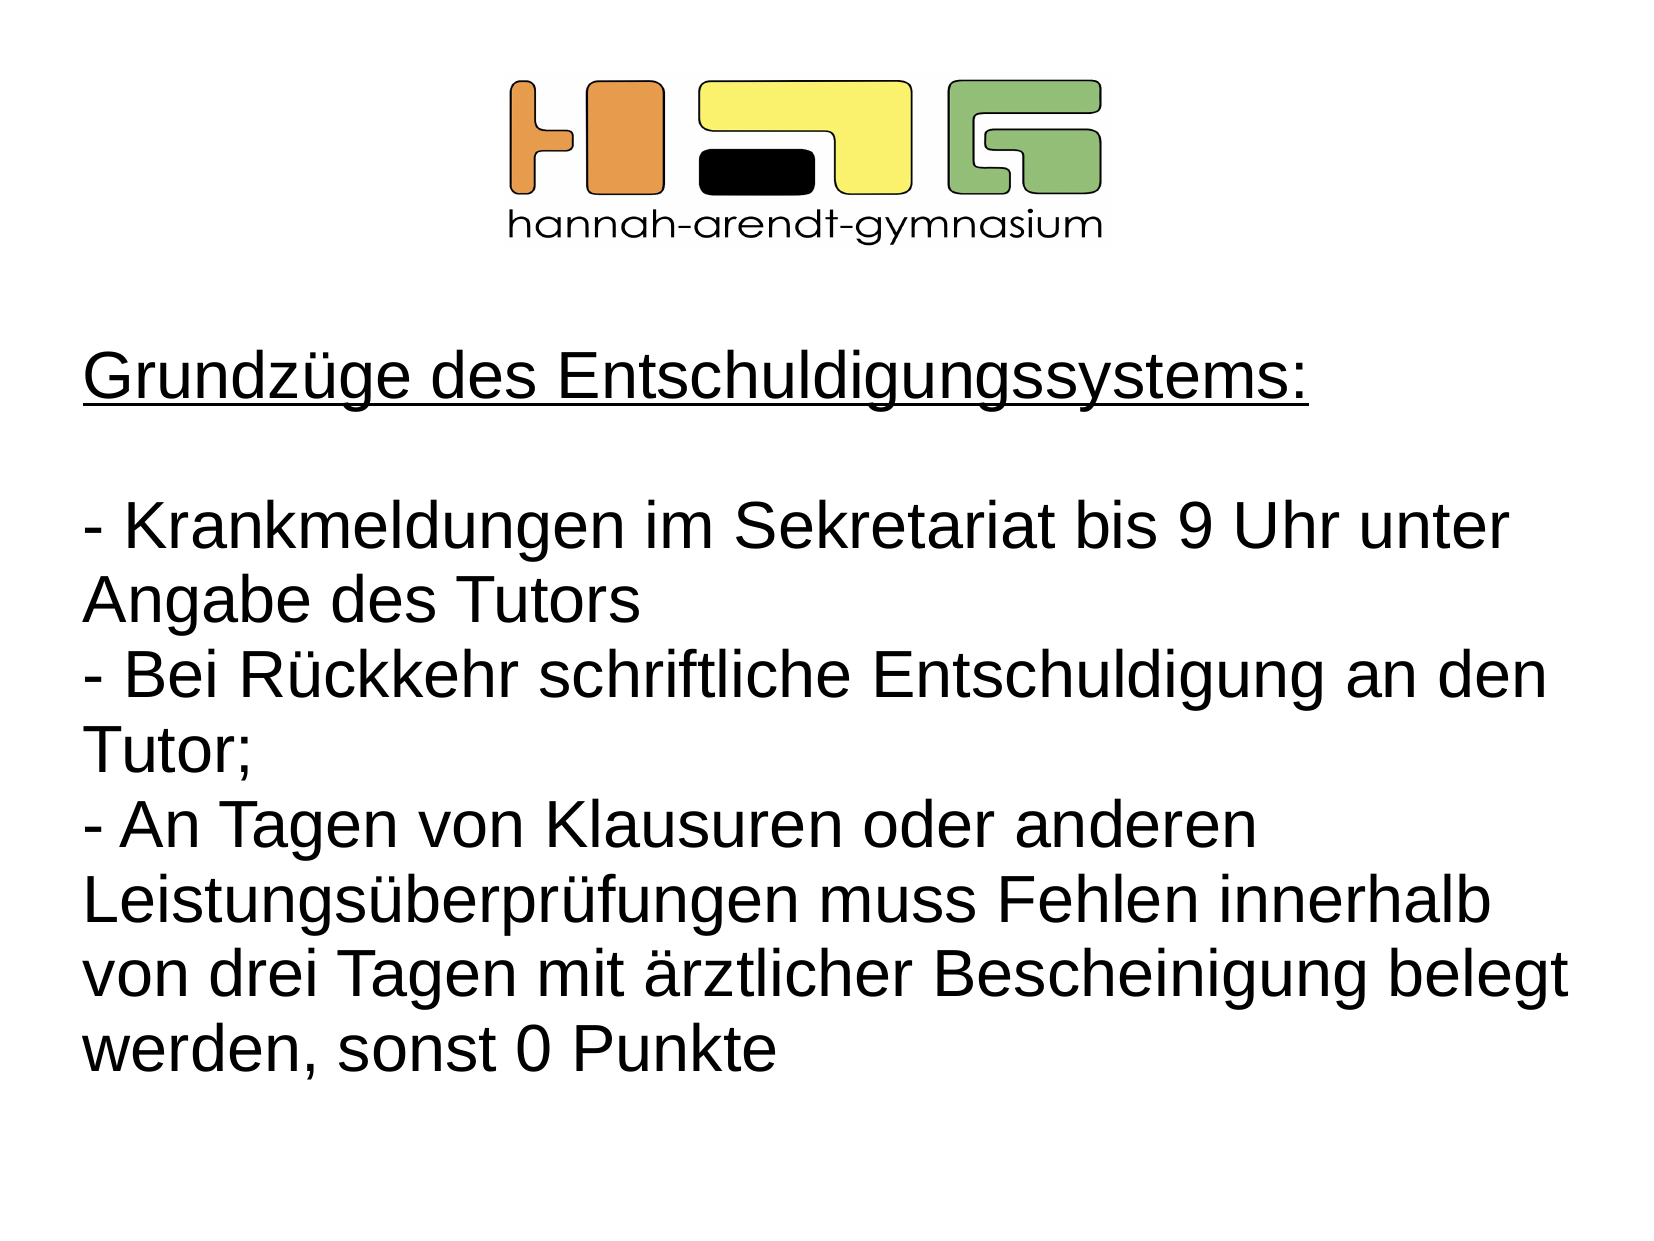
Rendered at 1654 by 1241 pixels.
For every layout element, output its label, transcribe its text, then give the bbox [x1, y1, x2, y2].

title [82, 49, 1571, 257]
text_box Grundzüge des Entschuldigungssystems: - Krankmeldungen im Sekretariat bis 9 Uhr unter Angabe des Tutors - Bei Rückkehr schriftliche Entschuldigung an den Tutor; - An Tagen von Klausuren oder anderen Leistungsüberprüfungen muss Fehlen innerhalb von drei Tagen mit ärztlicher Bescheinigung belegt werden, sonst 0 Punkte [82, 290, 1571, 1134]
